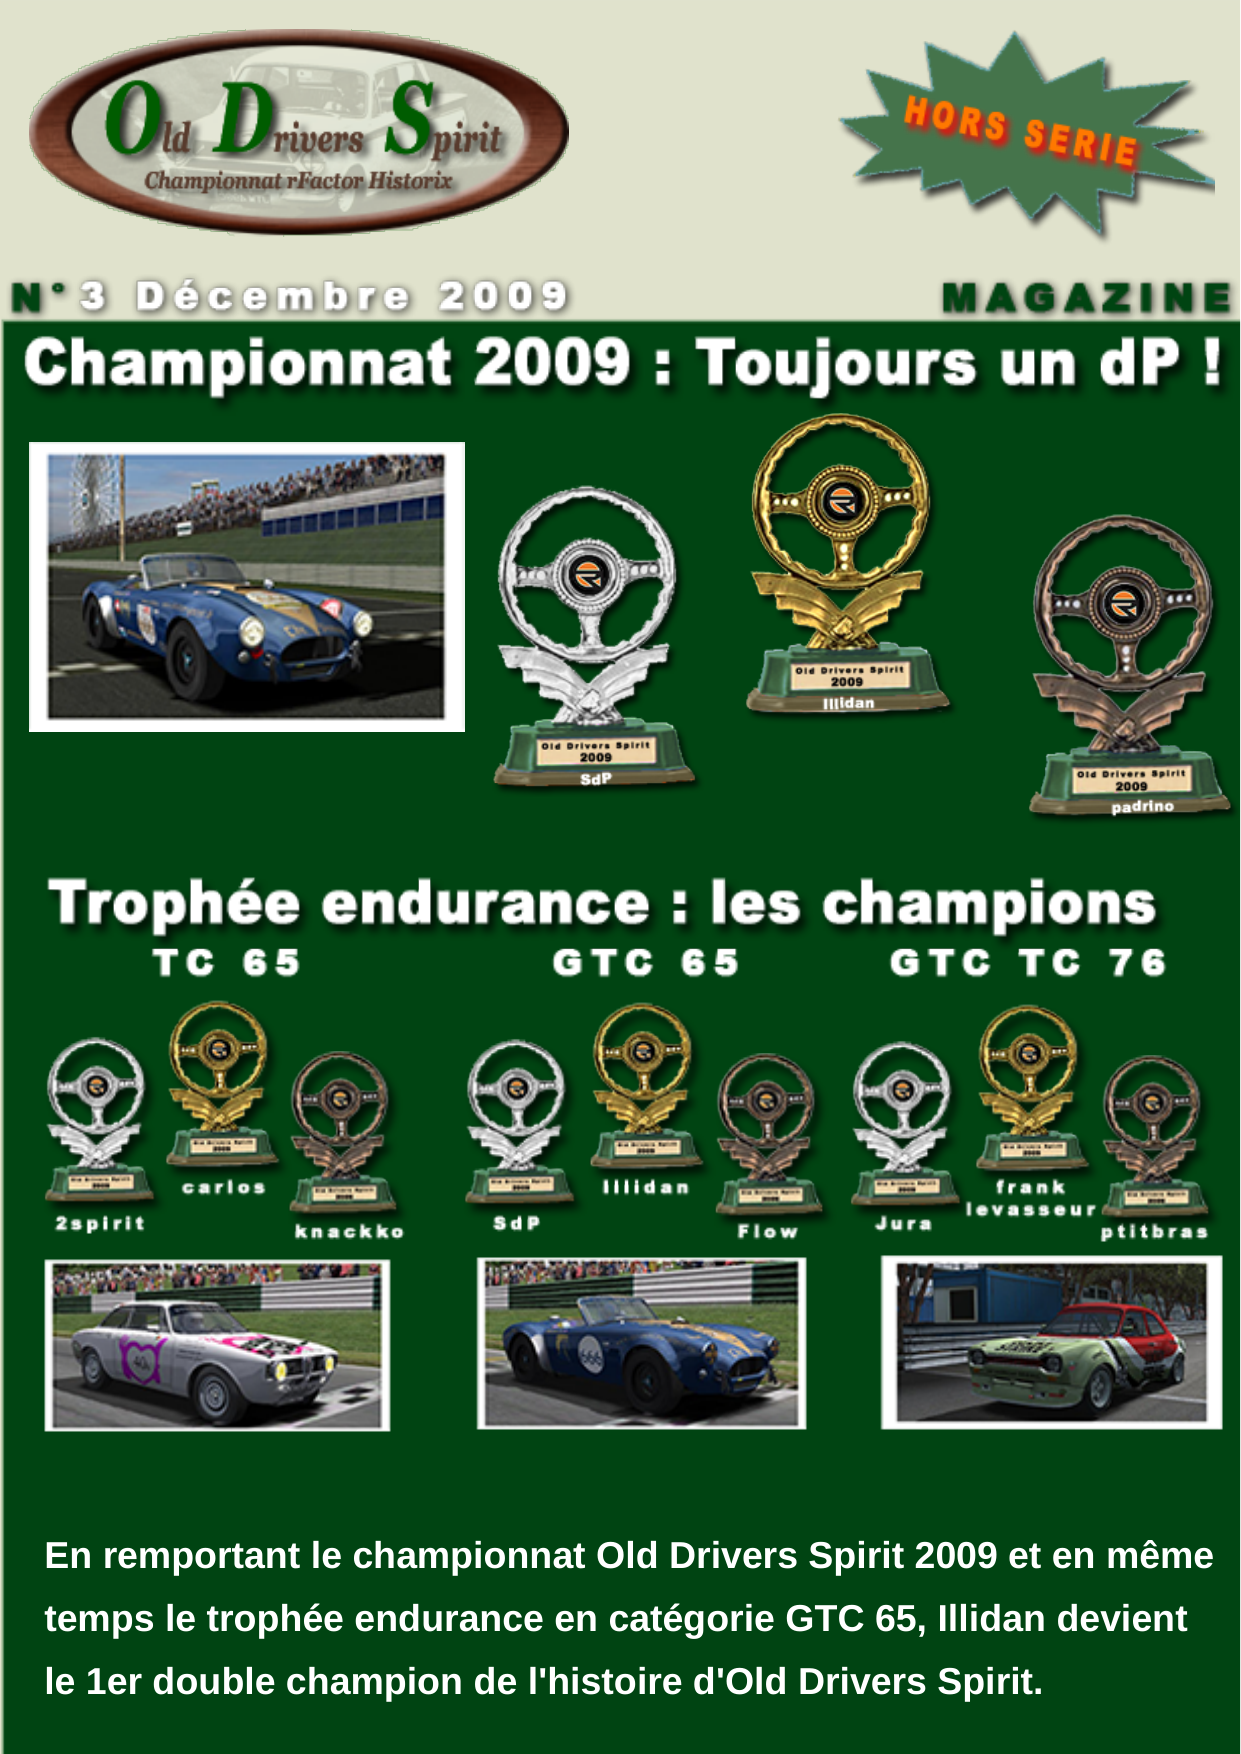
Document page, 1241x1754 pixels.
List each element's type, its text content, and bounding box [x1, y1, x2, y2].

text_box En remportant le championnat Old Drivers Spirit 2009 et en même temps le trophée endurance en catégorie GTC 65, Illidan devient le 1er double champion de l'histoire d'Old Drivers Spirit. [29, 1505, 1241, 1754]
picture [0, 0, 1241, 1754]
